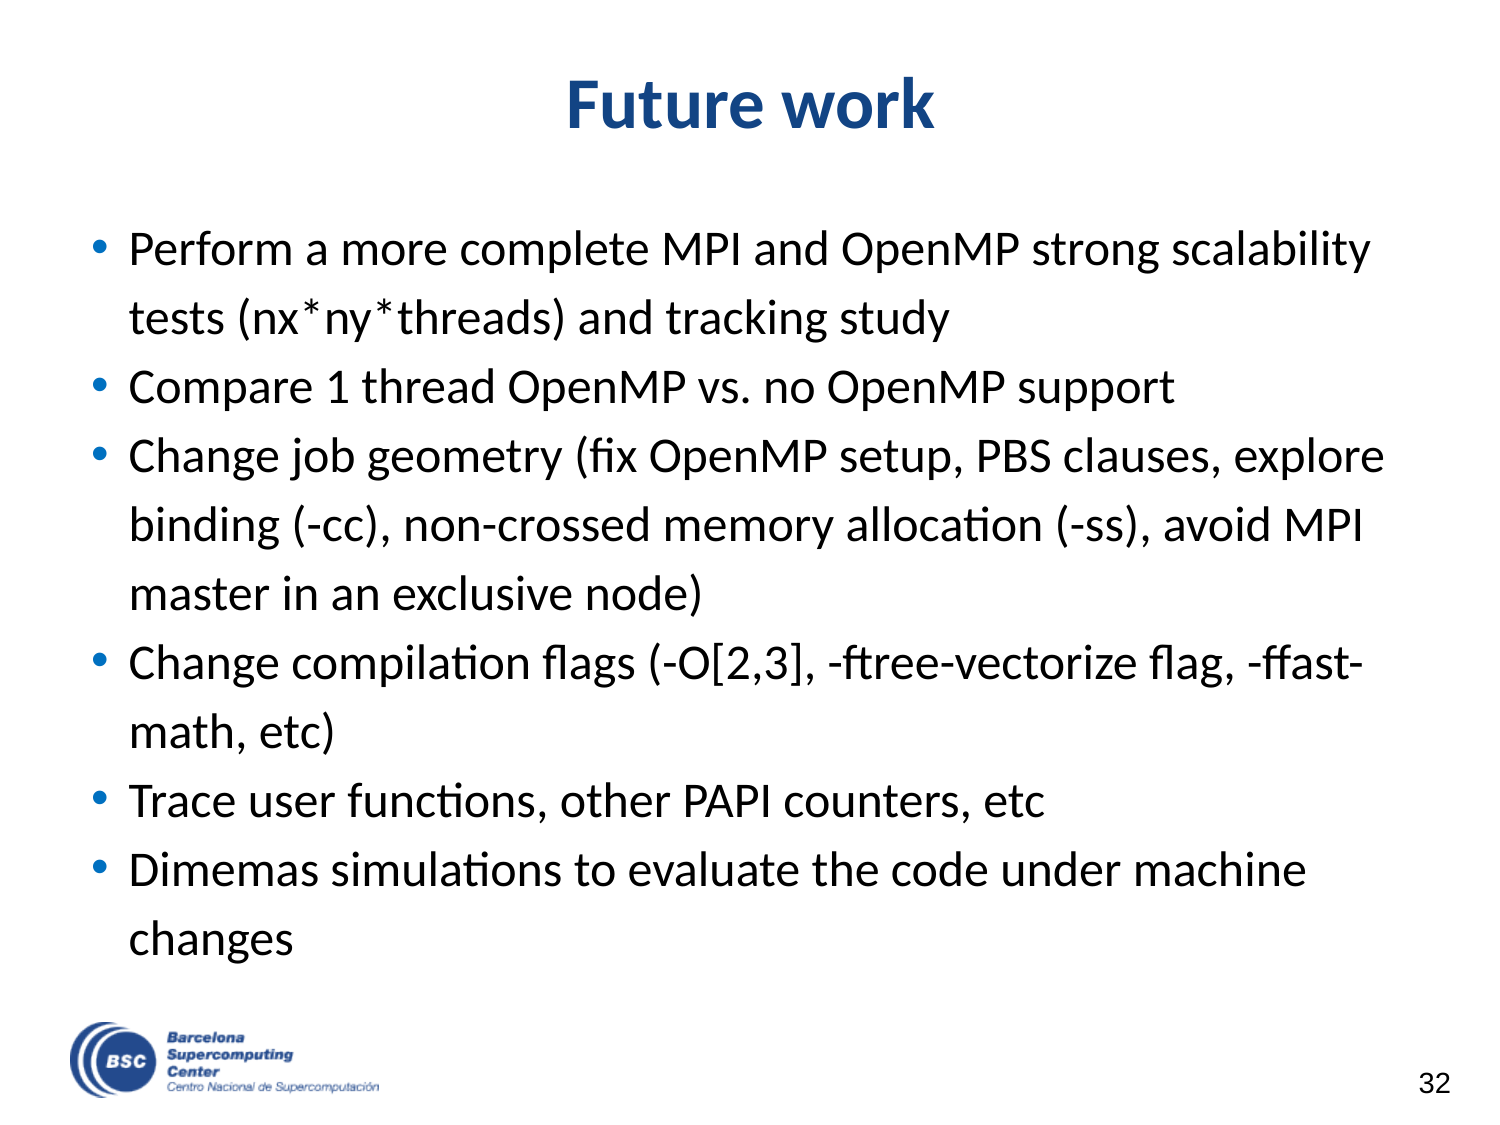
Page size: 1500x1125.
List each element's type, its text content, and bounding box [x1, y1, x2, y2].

picture [70, 1022, 379, 1098]
slide_number <number> [1403, 1038, 1494, 1125]
list Perform a more complete MPI and OpenMP strong scalability tests (nx*ny*threads) and tracking study Compare 1 thread OpenMP vs. no OpenMP support Change job geometry (fix OpenMP setup, PBS clauses, explore binding (-cc), non-crossed memory allocation (-ss), avoid MPI master in an exclusive node) Change compilation flags (-O[2,3], -ftree-vectorize flag, -ffast-math, etc) Trace user functions, other PAPI counters, etc Dimemas simulations to evaluate the code under machine changes [76, 199, 1427, 993]
title Future work [76, 35, 1427, 174]
